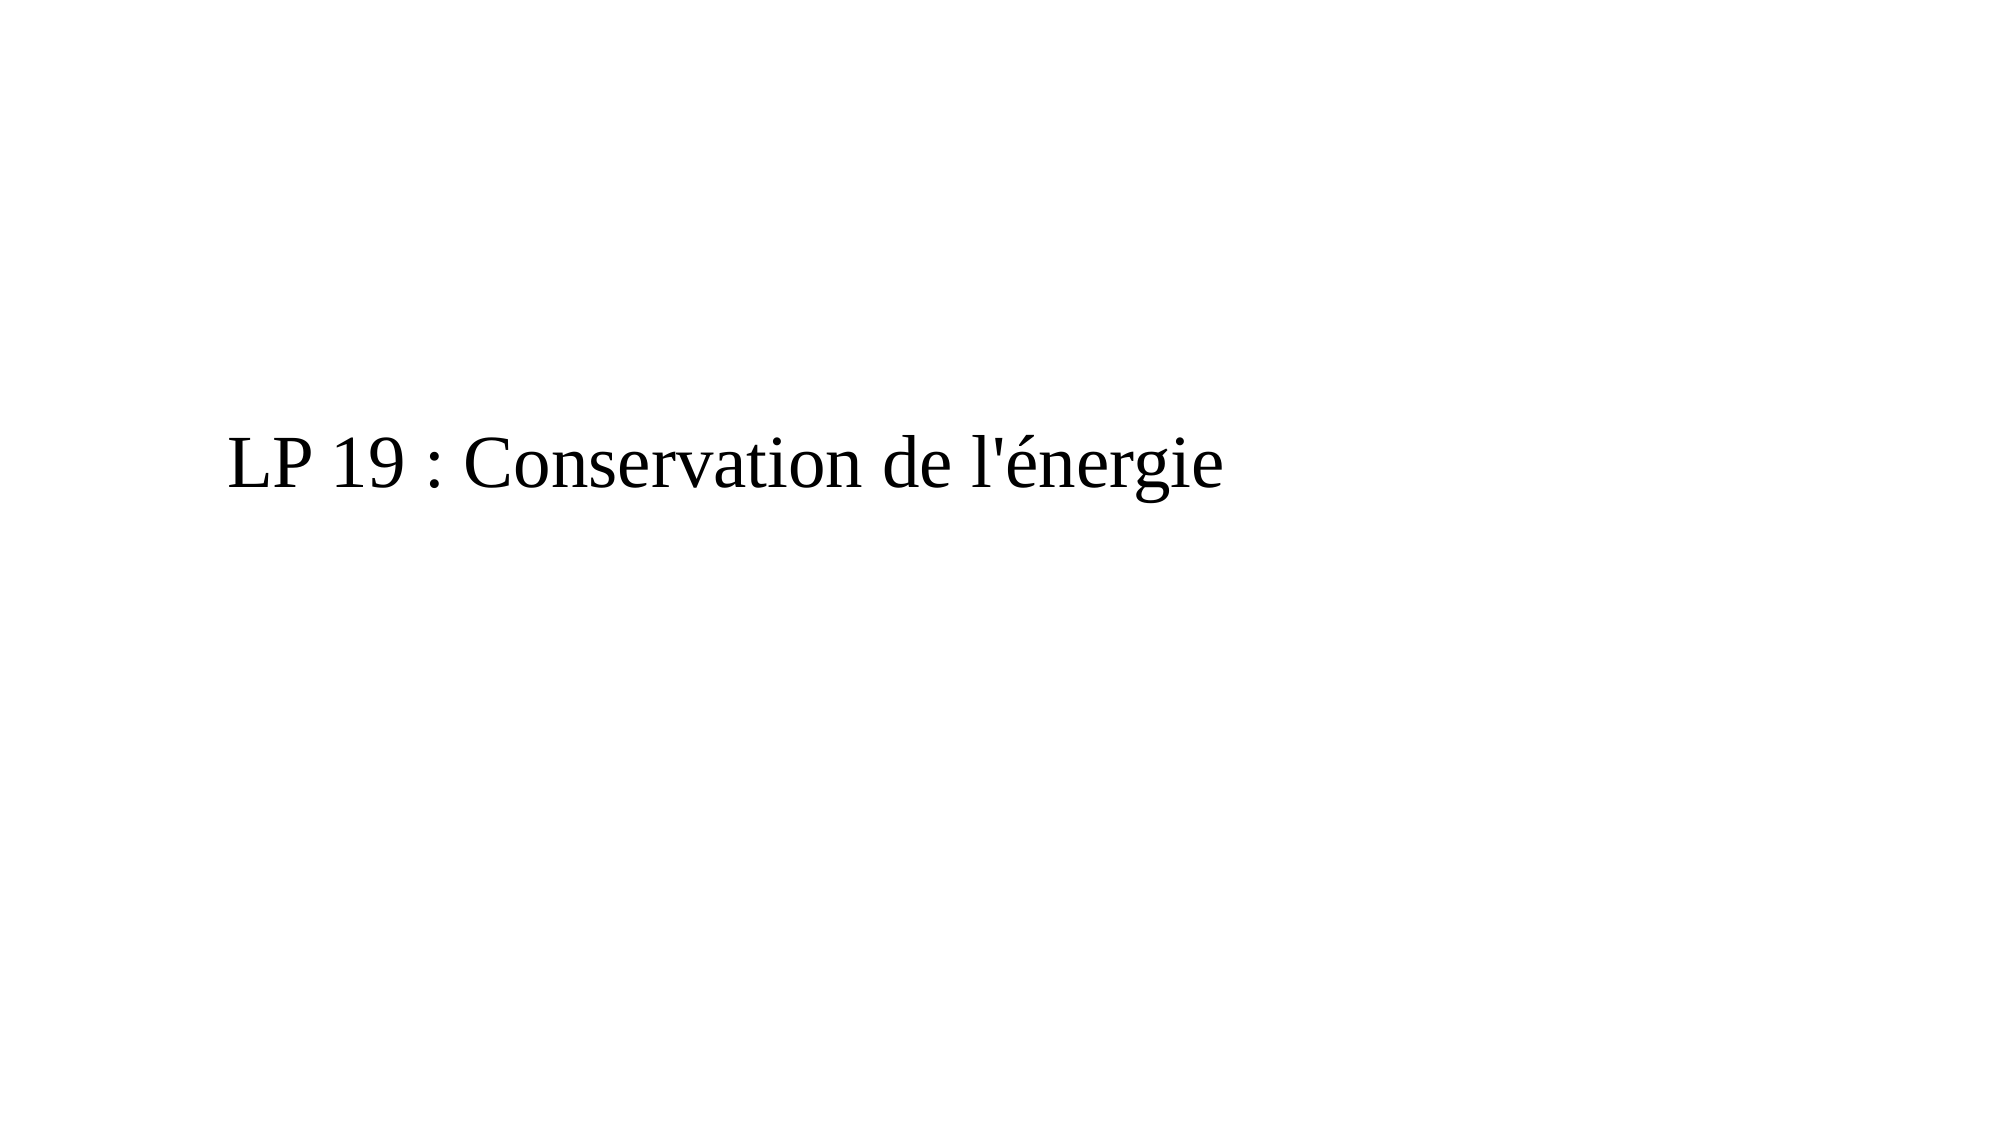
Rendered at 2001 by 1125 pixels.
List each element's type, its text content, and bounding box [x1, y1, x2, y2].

text_box LP 19 : Conservation de l'énergie [212, 413, 1843, 1125]
